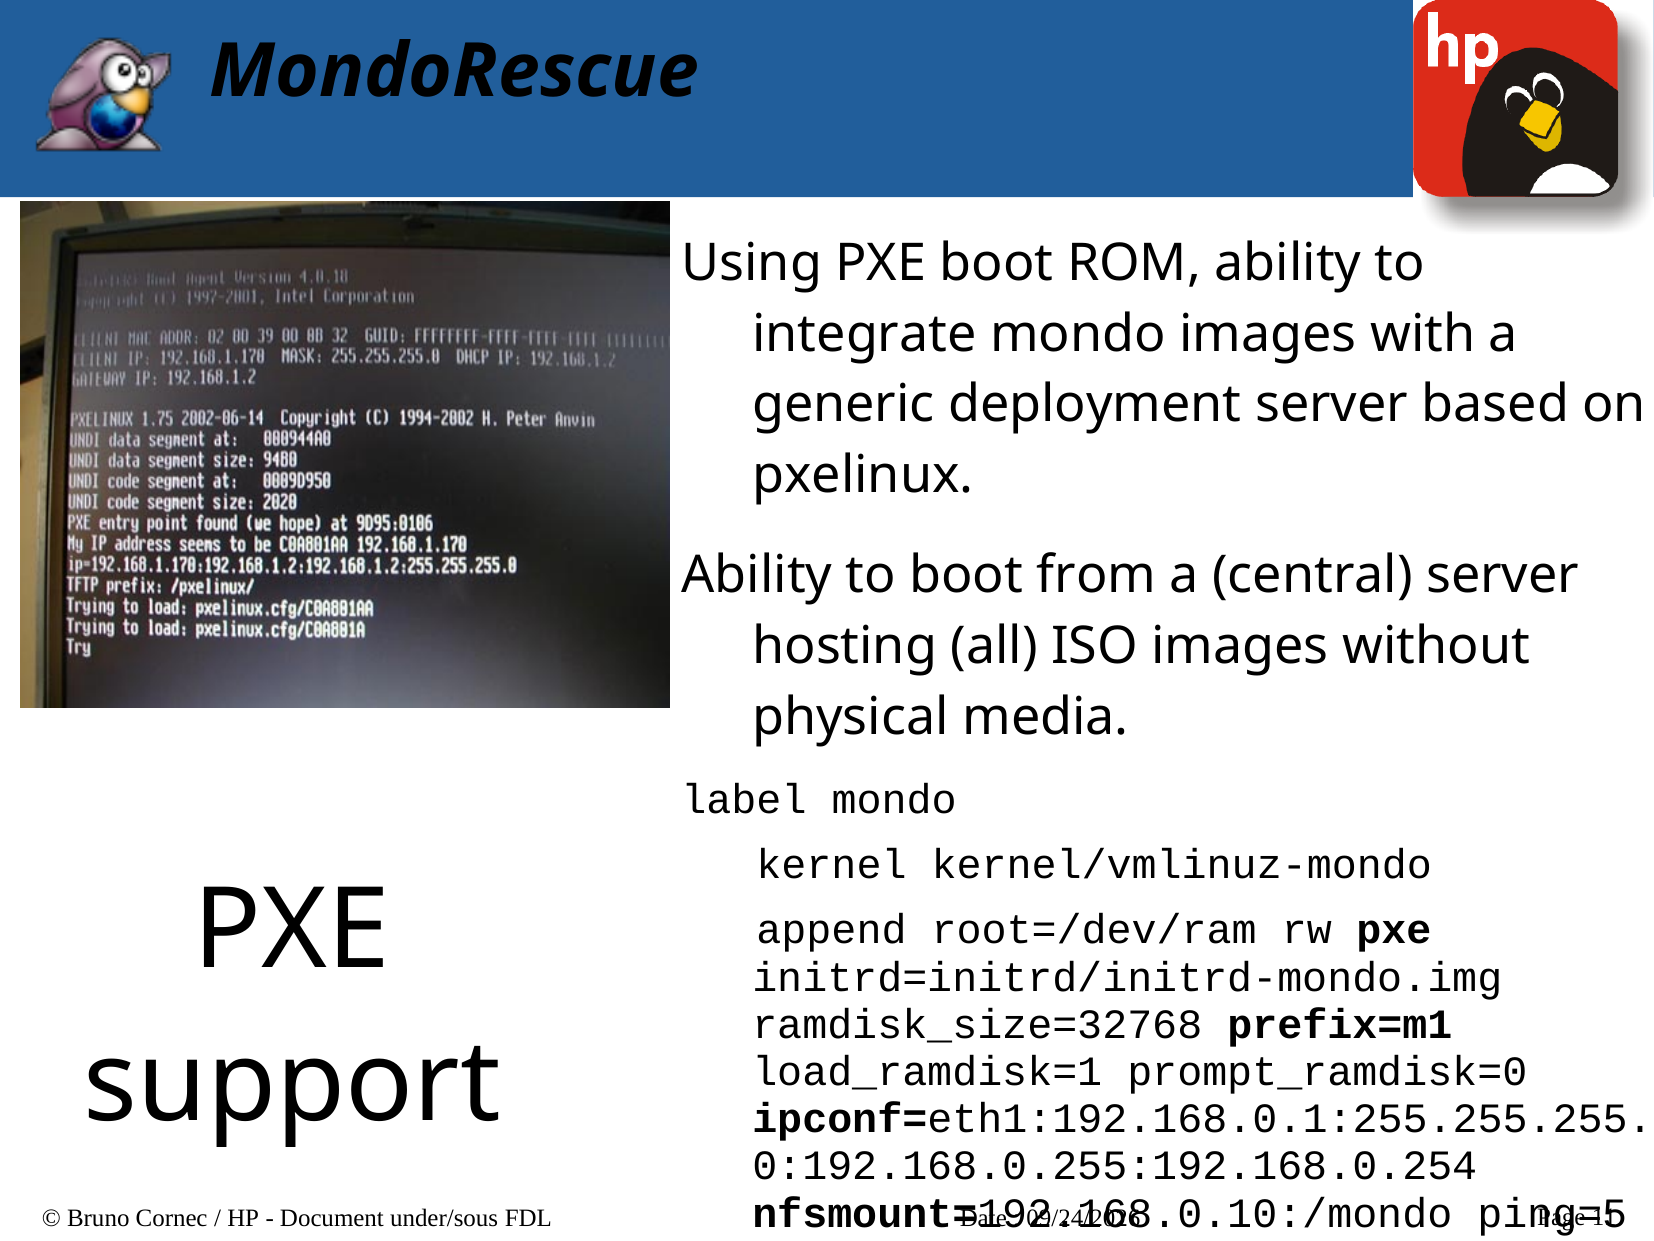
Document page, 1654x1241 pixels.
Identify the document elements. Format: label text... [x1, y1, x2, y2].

picture [0, 0, 211, 199]
picture [1413, 0, 1654, 224]
picture [20, 201, 670, 708]
text_box PXE support [83, 847, 580, 1127]
list Using PXE boot ROM, ability to integrate mondo images with a generic deployment server based on pxelinux. Ability to boot from a (central) server hosting (all) ISO images without physical media. label mondo kernel kernel/vmlinuz-mondo append root=/dev/ram rw pxe initrd=initrd/initrd-mondo.img ramdisk_size=32768 prefix=m1 load_ramdisk=1 prompt_ramdisk=0 ipconf=eth1:192.168.0.1:255.255.255.0:192.168.0.255:192.168.0.254 nfsmount=192.168.0.10:/mondo ping=5 [669, 224, 1654, 1188]
